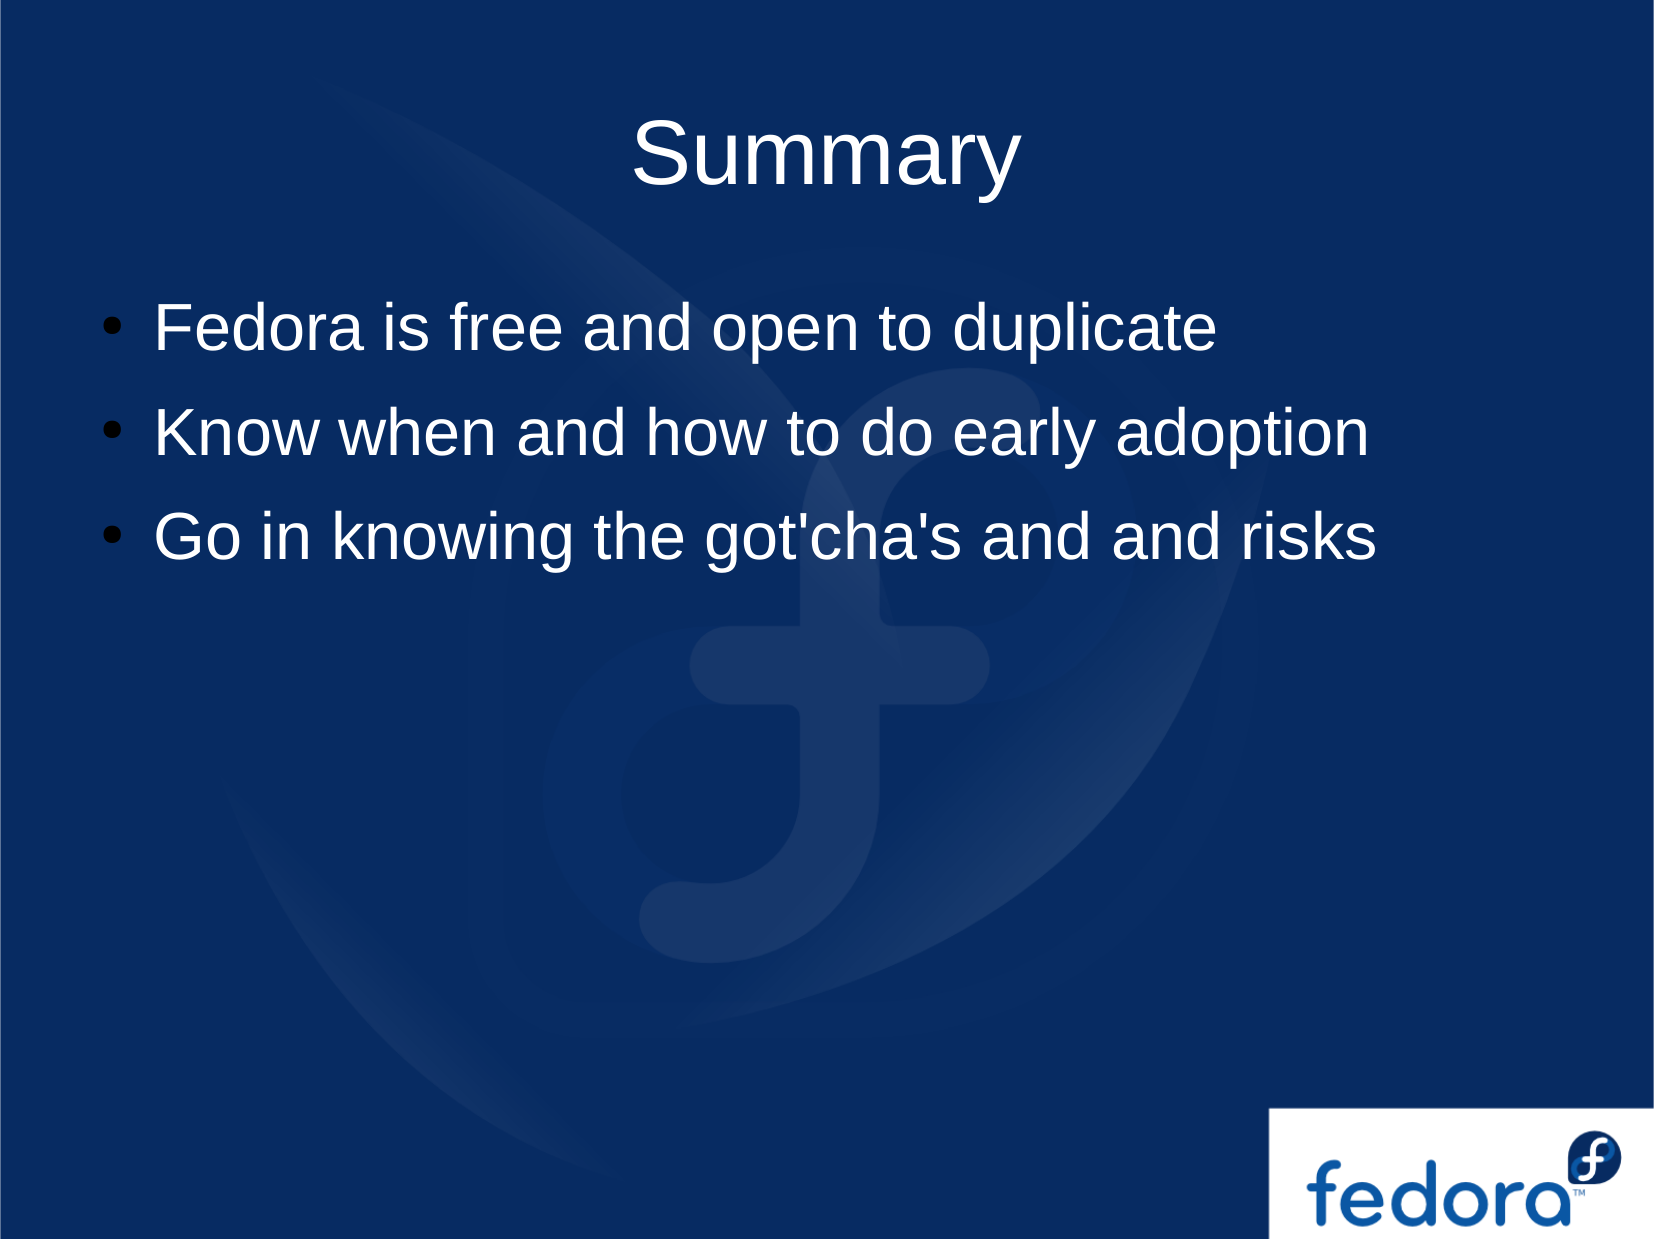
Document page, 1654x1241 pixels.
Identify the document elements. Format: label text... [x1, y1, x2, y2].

title Summary [82, 49, 1571, 257]
list Fedora is free and open to duplicate Know when and how to do early adoption Go in knowing the got'cha's and and risks [82, 290, 1571, 1109]
picture [0, 0, 1654, 1239]
